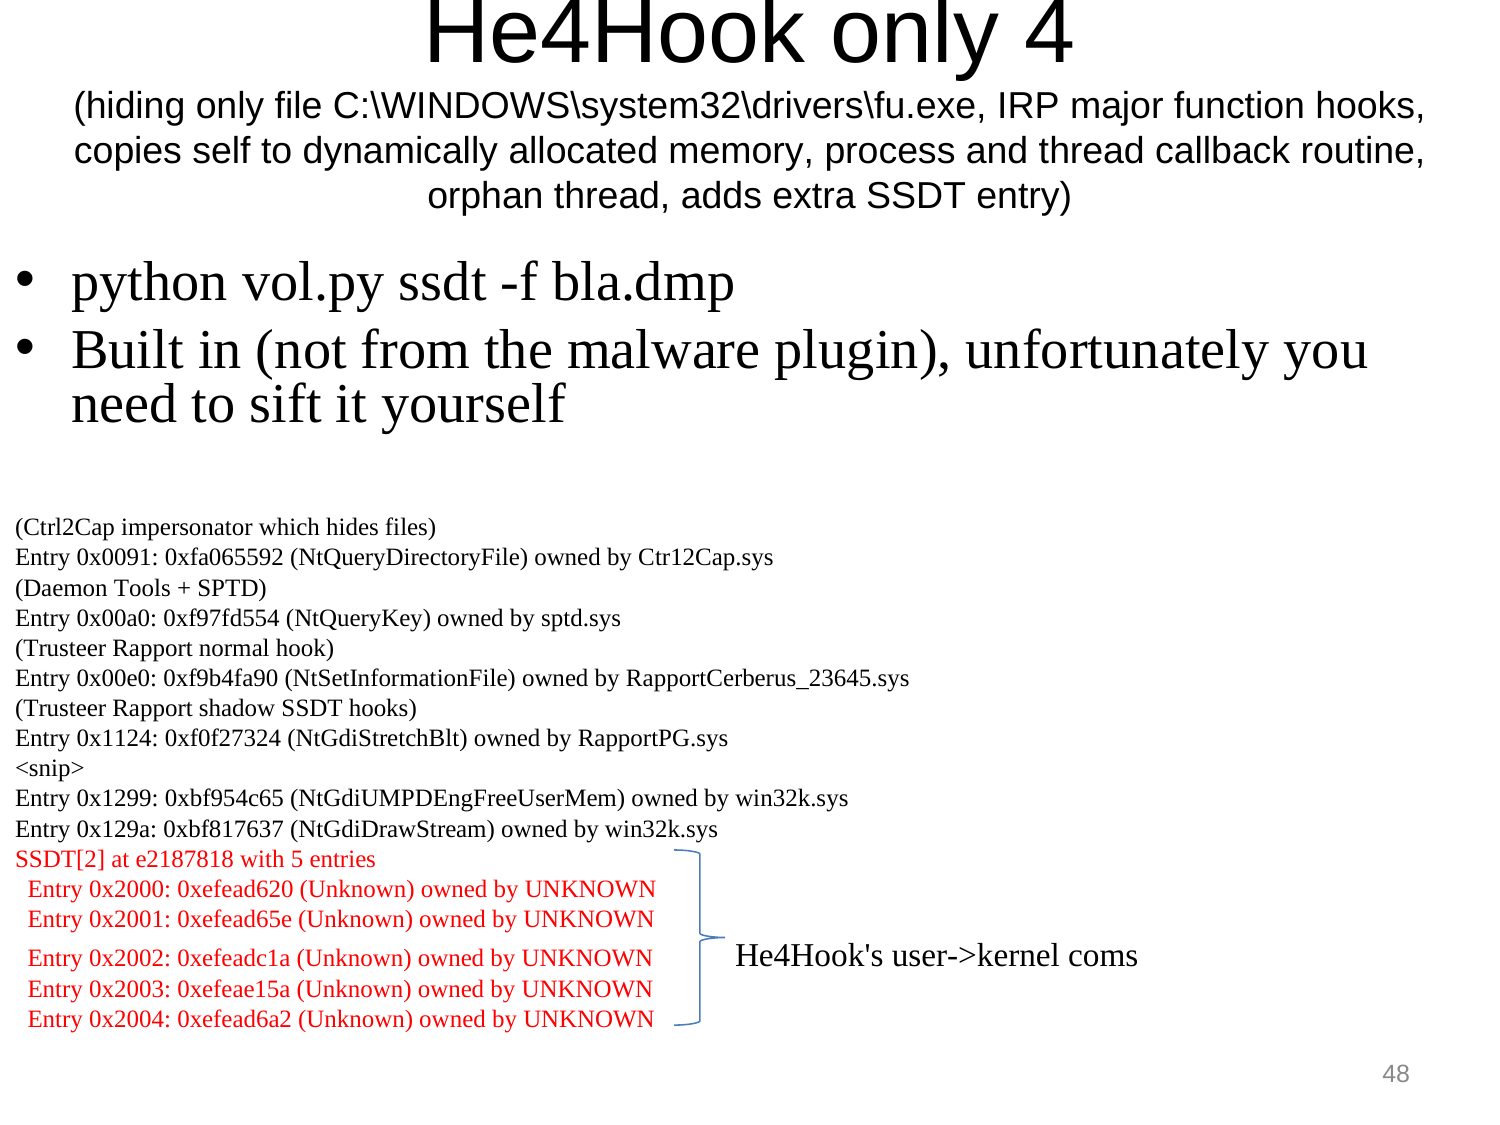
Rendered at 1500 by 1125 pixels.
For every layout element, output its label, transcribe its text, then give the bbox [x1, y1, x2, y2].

title He4Hook only 4 (hiding only file C:\WINDOWS\system32\drivers\fu.exe, IRP major function hooks, copies self to dynamically allocated memory, process and thread callback routine, orphan thread, adds extra SSDT entry) [0, 0, 1500, 224]
list python vol.py ssdt -f bla.dmp Built in (not from the malware plugin), unfortunately you need to sift it yourself (Ctrl2Cap impersonator which hides files) Entry 0x0091: 0xfa065592 (NtQueryDirectoryFile) owned by Ctr12Cap.sys (Daemon Tools + SPTD) Entry 0x00a0: 0xf97fd554 (NtQueryKey) owned by sptd.sys (Trusteer Rapport normal hook) Entry 0x00e0: 0xf9b4fa90 (NtSetInformationFile) owned by RapportCerberus_23645.sys (Trusteer Rapport shadow SSDT hooks) Entry 0x1124: 0xf0f27324 (NtGdiStretchBlt) owned by RapportPG.sys <snip> Entry 0x1299: 0xbf954c65 (NtGdiUMPDEngFreeUserMem) owned by win32k.sys Entry 0x129a: 0xbf817637 (NtGdiDrawStream) owned by win32k.sys SSDT[2] at e2187818 with 5 entries Entry 0x2000: 0xefead620 (Unknown) owned by UNKNOWN Entry 0x2001: 0xefead65e (Unknown) owned by UNKNOWN Entry 0x2002: 0xefeadc1a (Unknown) owned by UNKNOWN He4Hook's user->kernel coms Entry 0x2003: 0xefeae15a (Unknown) owned by UNKNOWN Entry 0x2004: 0xefead6a2 (Unknown) owned by UNKNOWN [0, 249, 1388, 1041]
text_box <number> [1074, 1042, 1426, 1103]
